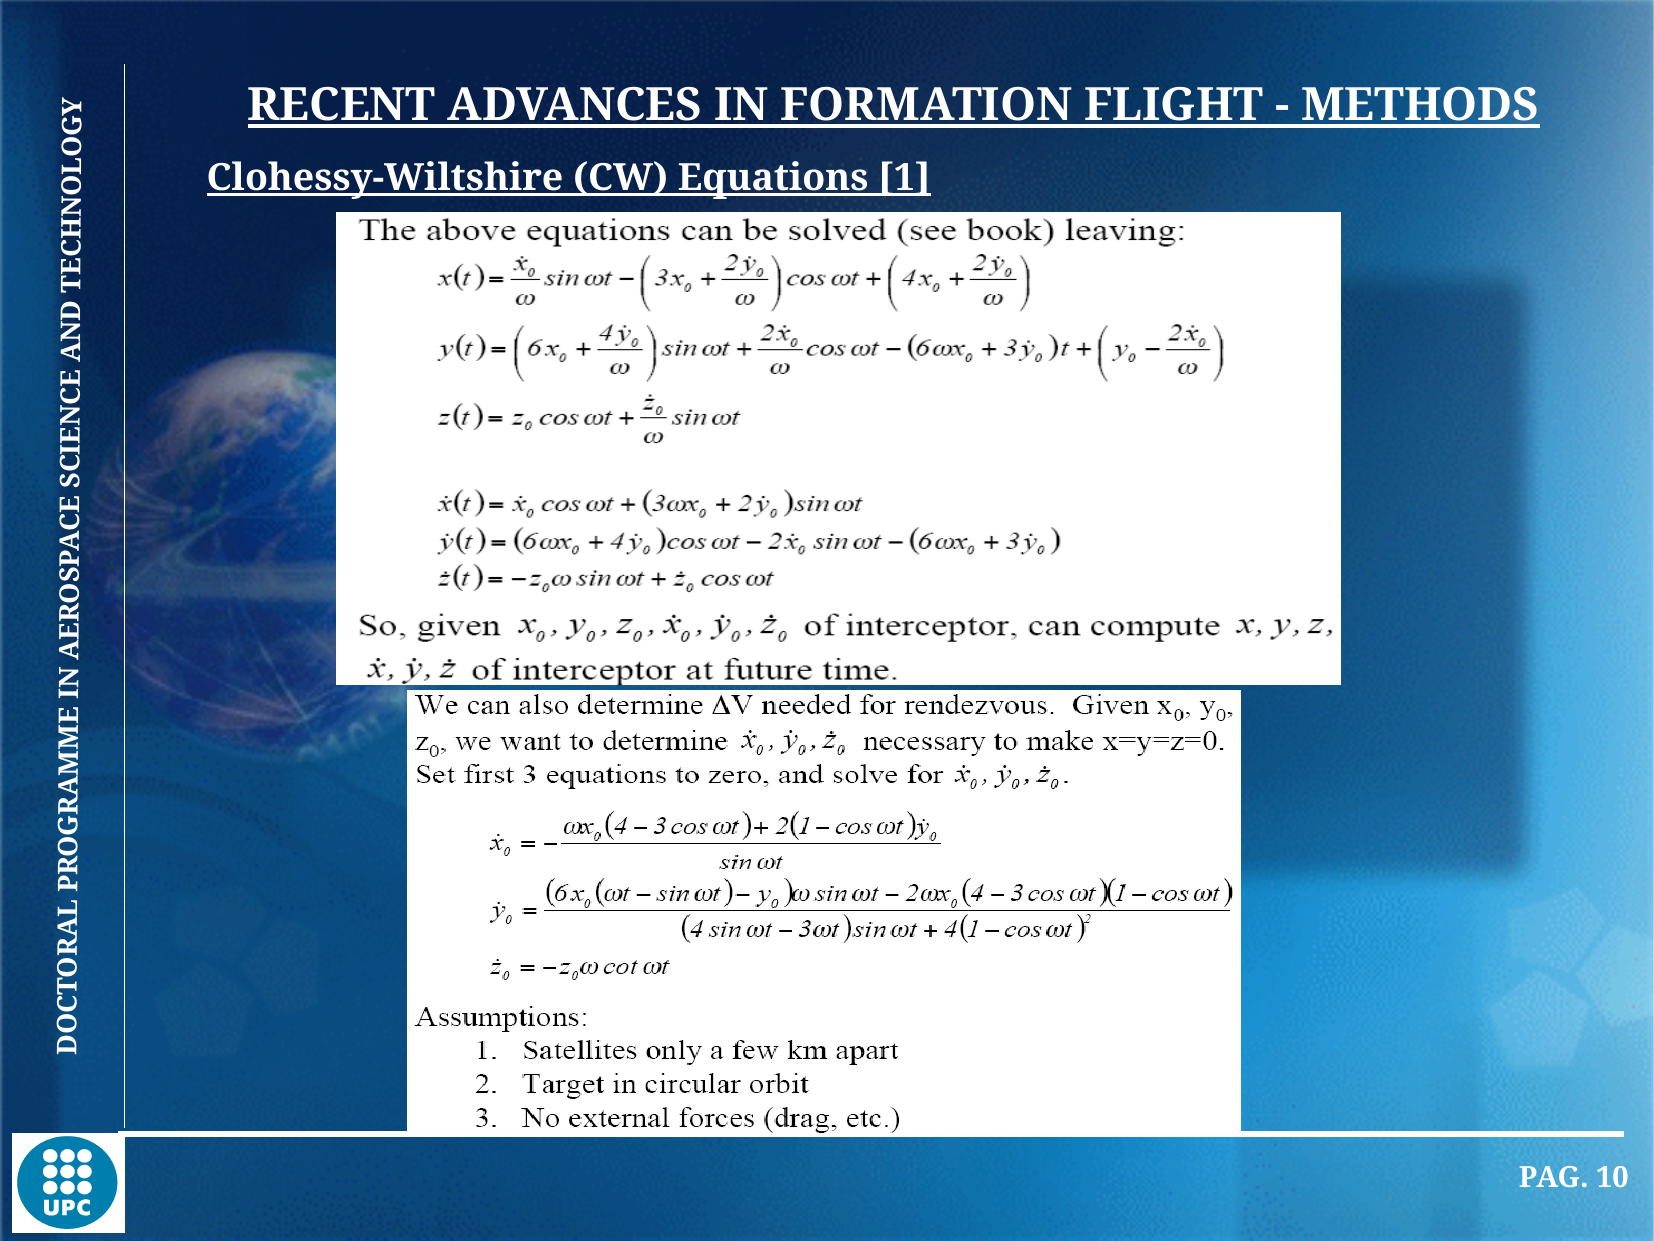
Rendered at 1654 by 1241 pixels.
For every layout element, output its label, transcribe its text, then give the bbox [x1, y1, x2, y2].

picture [0, 0, 1654, 1241]
title DOCTORAL PROGRAMME IN AEROSPACE SCIENCE AND TECHNOLOGY [8, 88, 124, 1064]
title PAG. 10 [1505, 1116, 1642, 1237]
title Clohessy-Wiltshire (CW) Equations [1] [206, 148, 1477, 237]
title RECENT ADVANCES IN FORMATION FLIGHT - METHODS [177, 27, 1595, 148]
